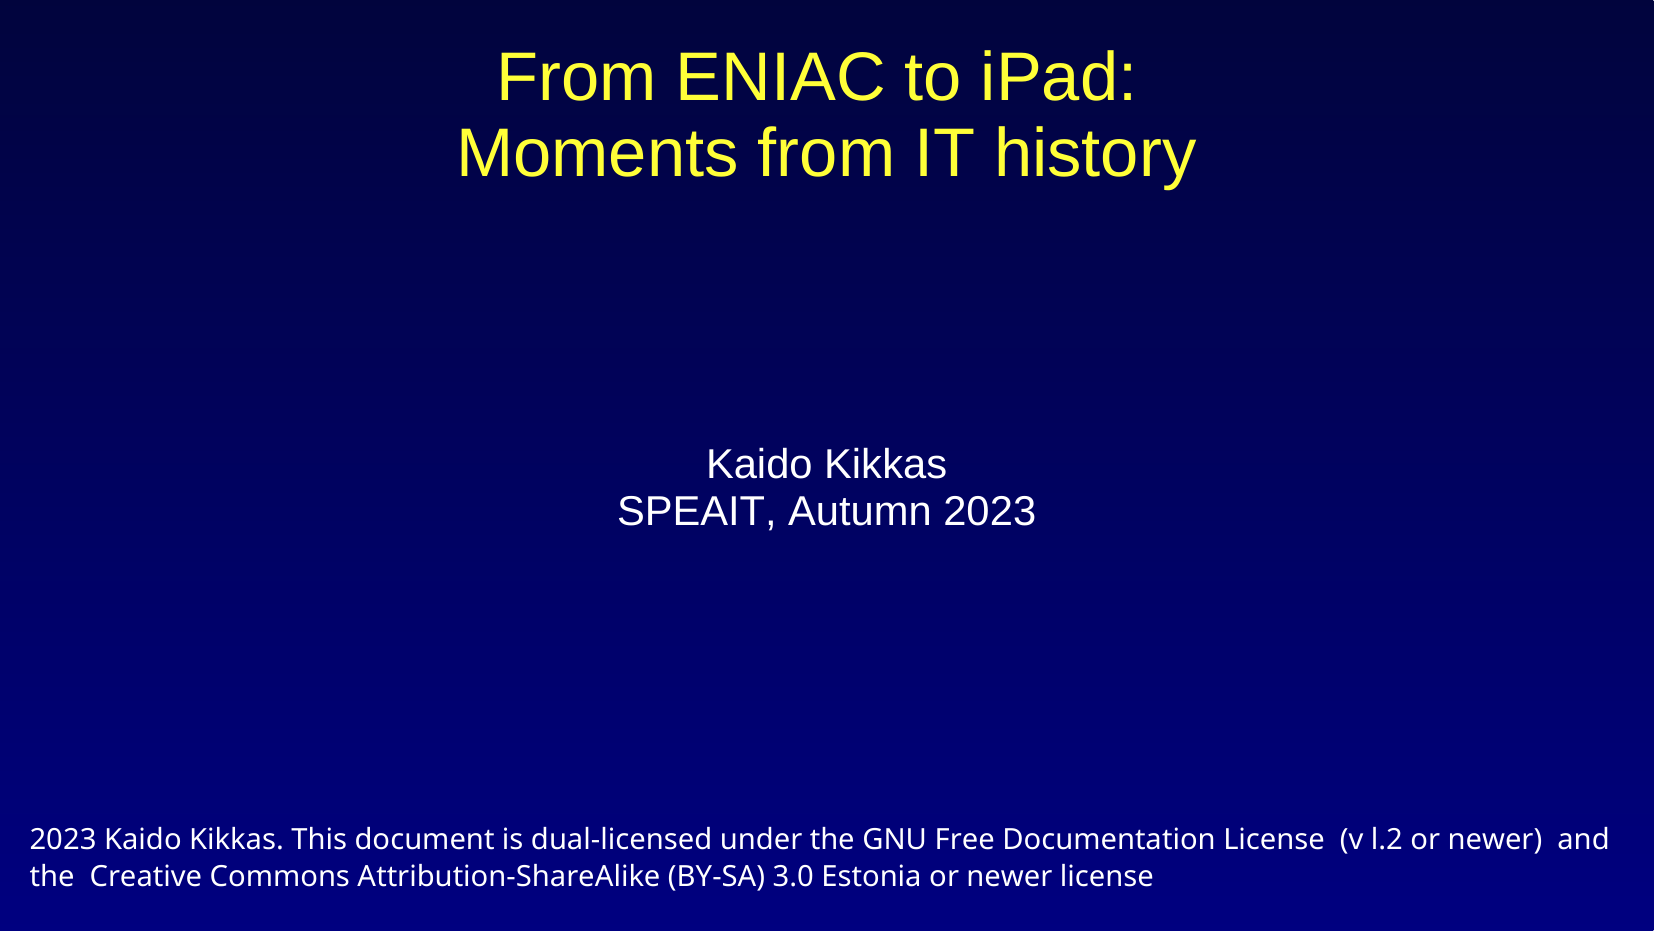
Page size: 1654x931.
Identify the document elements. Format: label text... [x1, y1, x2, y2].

title From ENIAC to iPad: Moments from IT history [82, 37, 1571, 193]
subtitle Kaido Kikkas SPEAIT, Autumn 2023 [82, 217, 1571, 758]
text_box 2023 Kaido Kikkas. This document is dual-licensed under the GNU Free Documentation License (v l.2 or newer) and the Creative Commons Attribution-ShareAlike (BY-SA) 3.0 Estonia or newer license [29, 819, 1631, 895]
